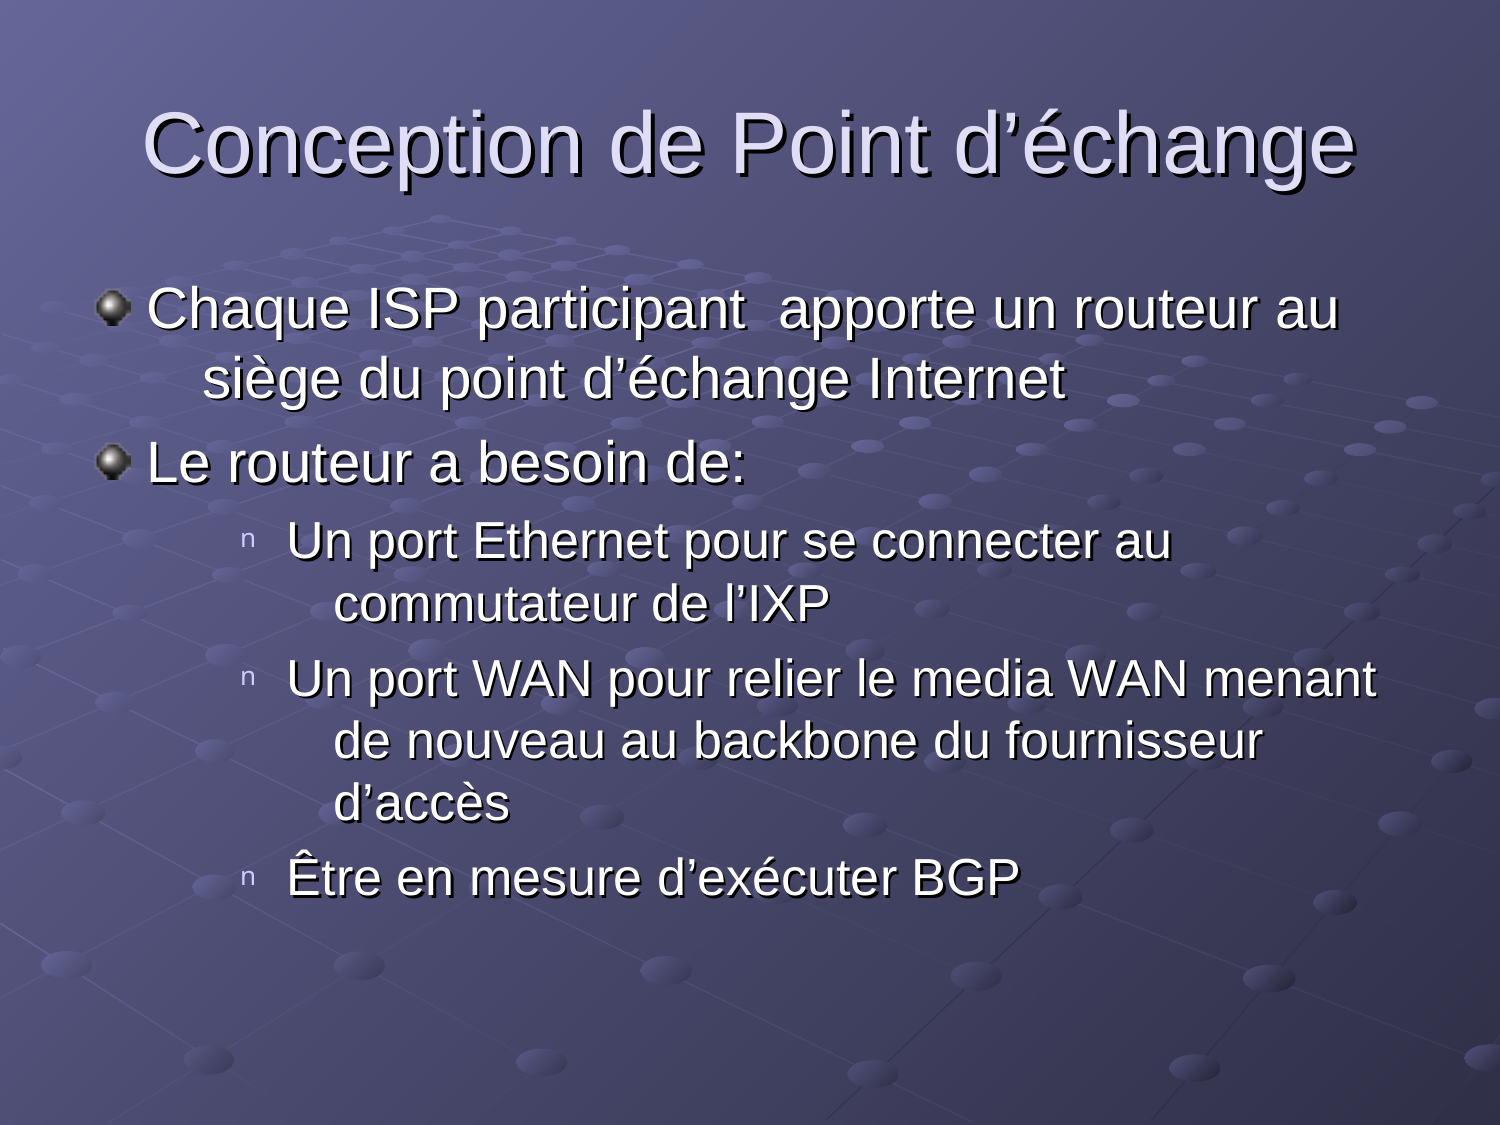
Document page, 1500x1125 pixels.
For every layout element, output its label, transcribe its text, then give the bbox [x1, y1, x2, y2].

title Conception de Point d’échange [75, 45, 1426, 233]
list Chaque ISP participant apporte un routeur au siège du point d’échange Internet Le routeur a besoin de: Un port Ethernet pour se connecter au commutateur de l’IXP Un port WAN pour relier le media WAN menant de nouveau au backbone du fournisseur d’accès Être en mesure d’exécuter BGP [75, 262, 1426, 1007]
